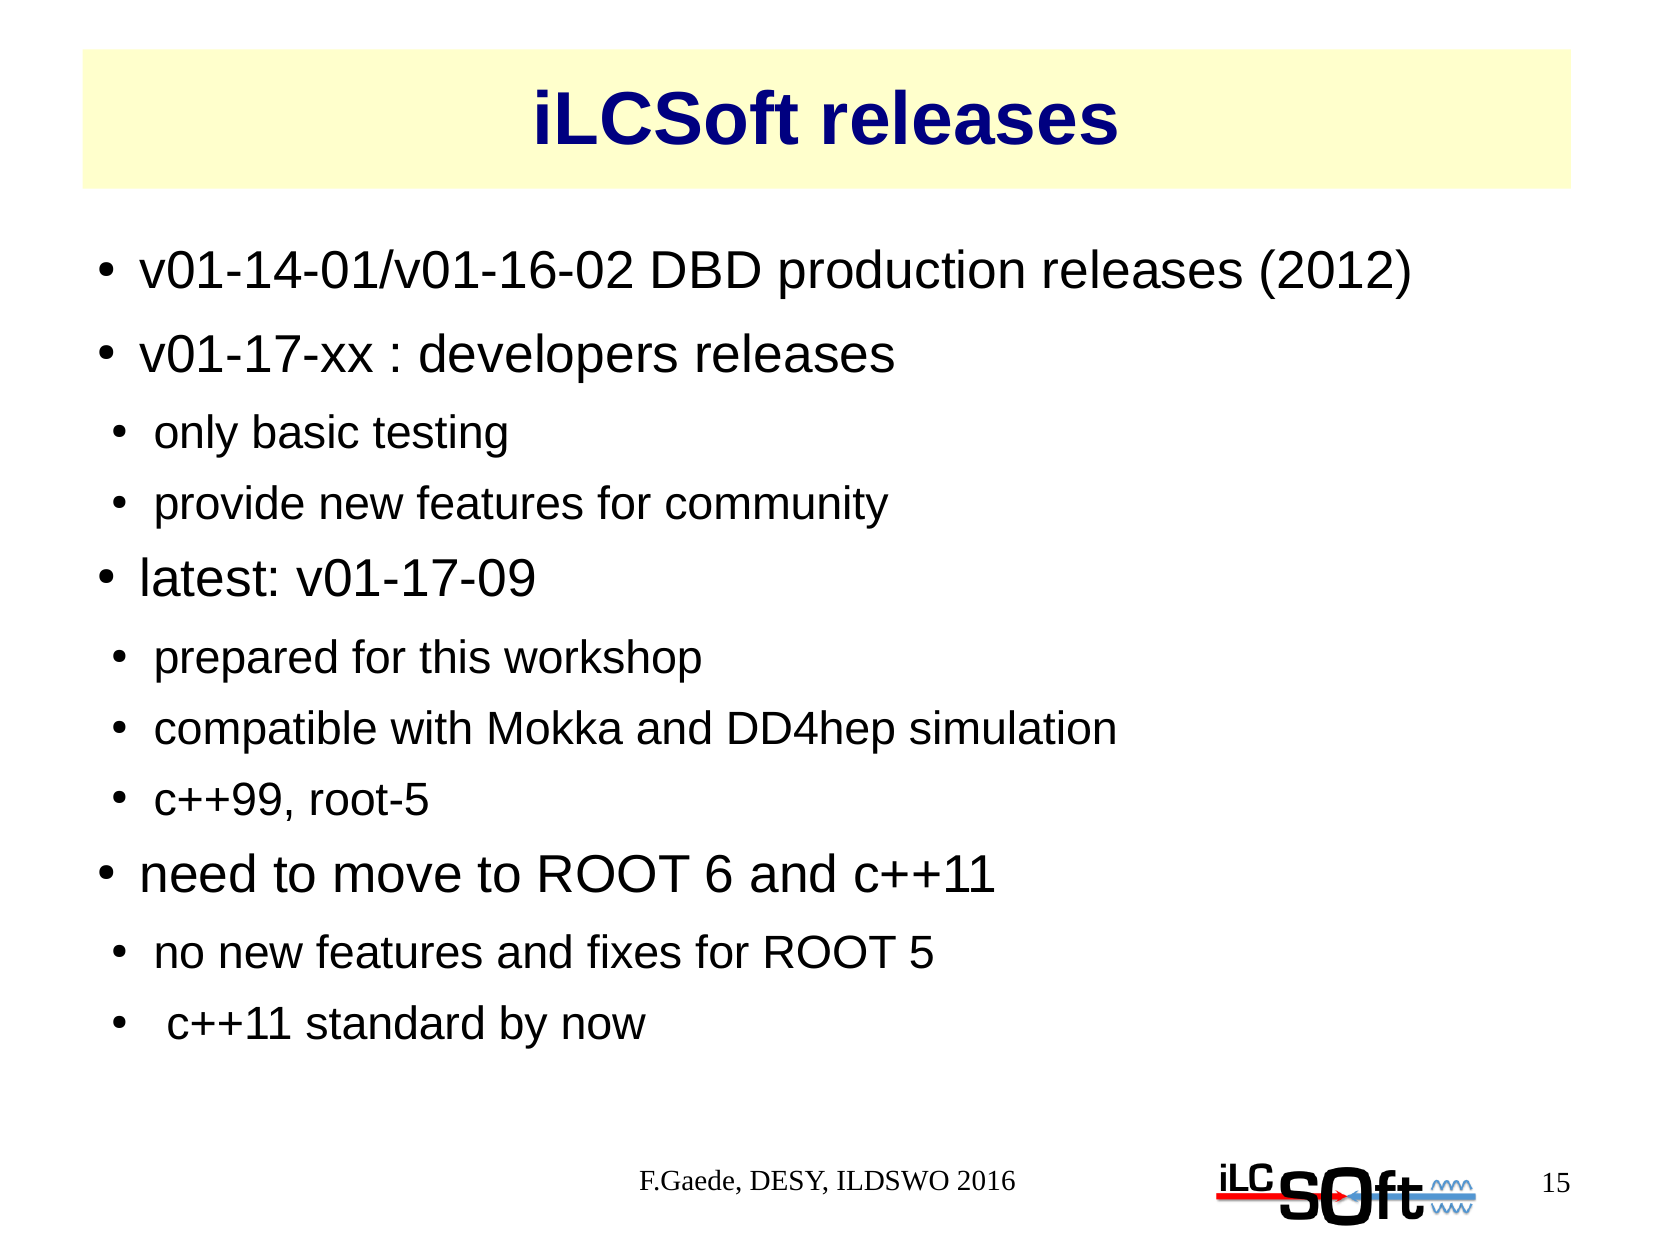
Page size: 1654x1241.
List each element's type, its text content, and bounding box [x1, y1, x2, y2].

picture [1206, 1155, 1561, 1241]
title iLCSoft releases [82, 49, 1571, 189]
list v01-14-01/v01-16-02 DBD production releases (2012) v01-17-xx : developers releases only basic testing provide new features for community latest: v01-17-09 prepared for this workshop compatible with Mokka and DD4hep simulation c++99, root-5 need to move to ROOT 6 and c++11 no new features and fixes for ROOT 5 c++11 standard by now [82, 240, 1571, 1059]
